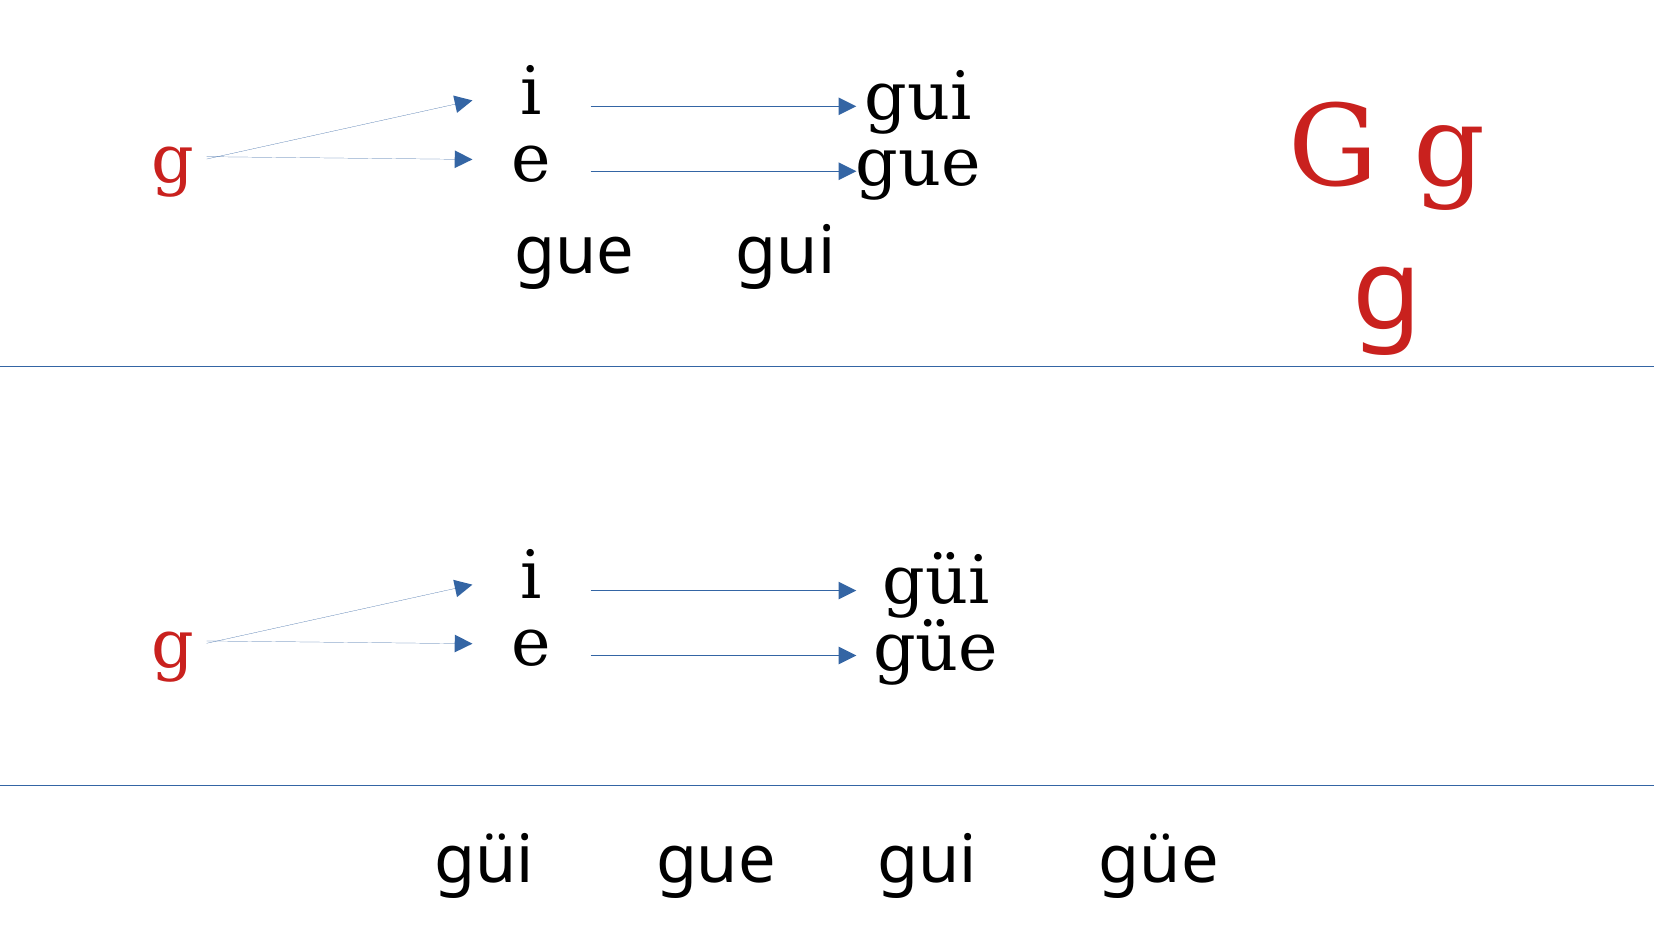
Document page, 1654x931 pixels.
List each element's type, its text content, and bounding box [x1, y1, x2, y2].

text_box gui gue [773, 59, 1063, 188]
text_box i e [472, 538, 591, 779]
text_box gue gui [0, 188, 1350, 308]
text_box g [10, 561, 336, 735]
text_box g [226, 131, 336, 157]
text_box güi gue gui güe [0, 797, 1654, 916]
text_box g [10, 76, 336, 188]
text_box i e [472, 54, 591, 188]
text_box güi güe [791, 543, 1081, 769]
text_box g [224, 616, 336, 642]
text_box G g g [1150, 88, 1625, 366]
